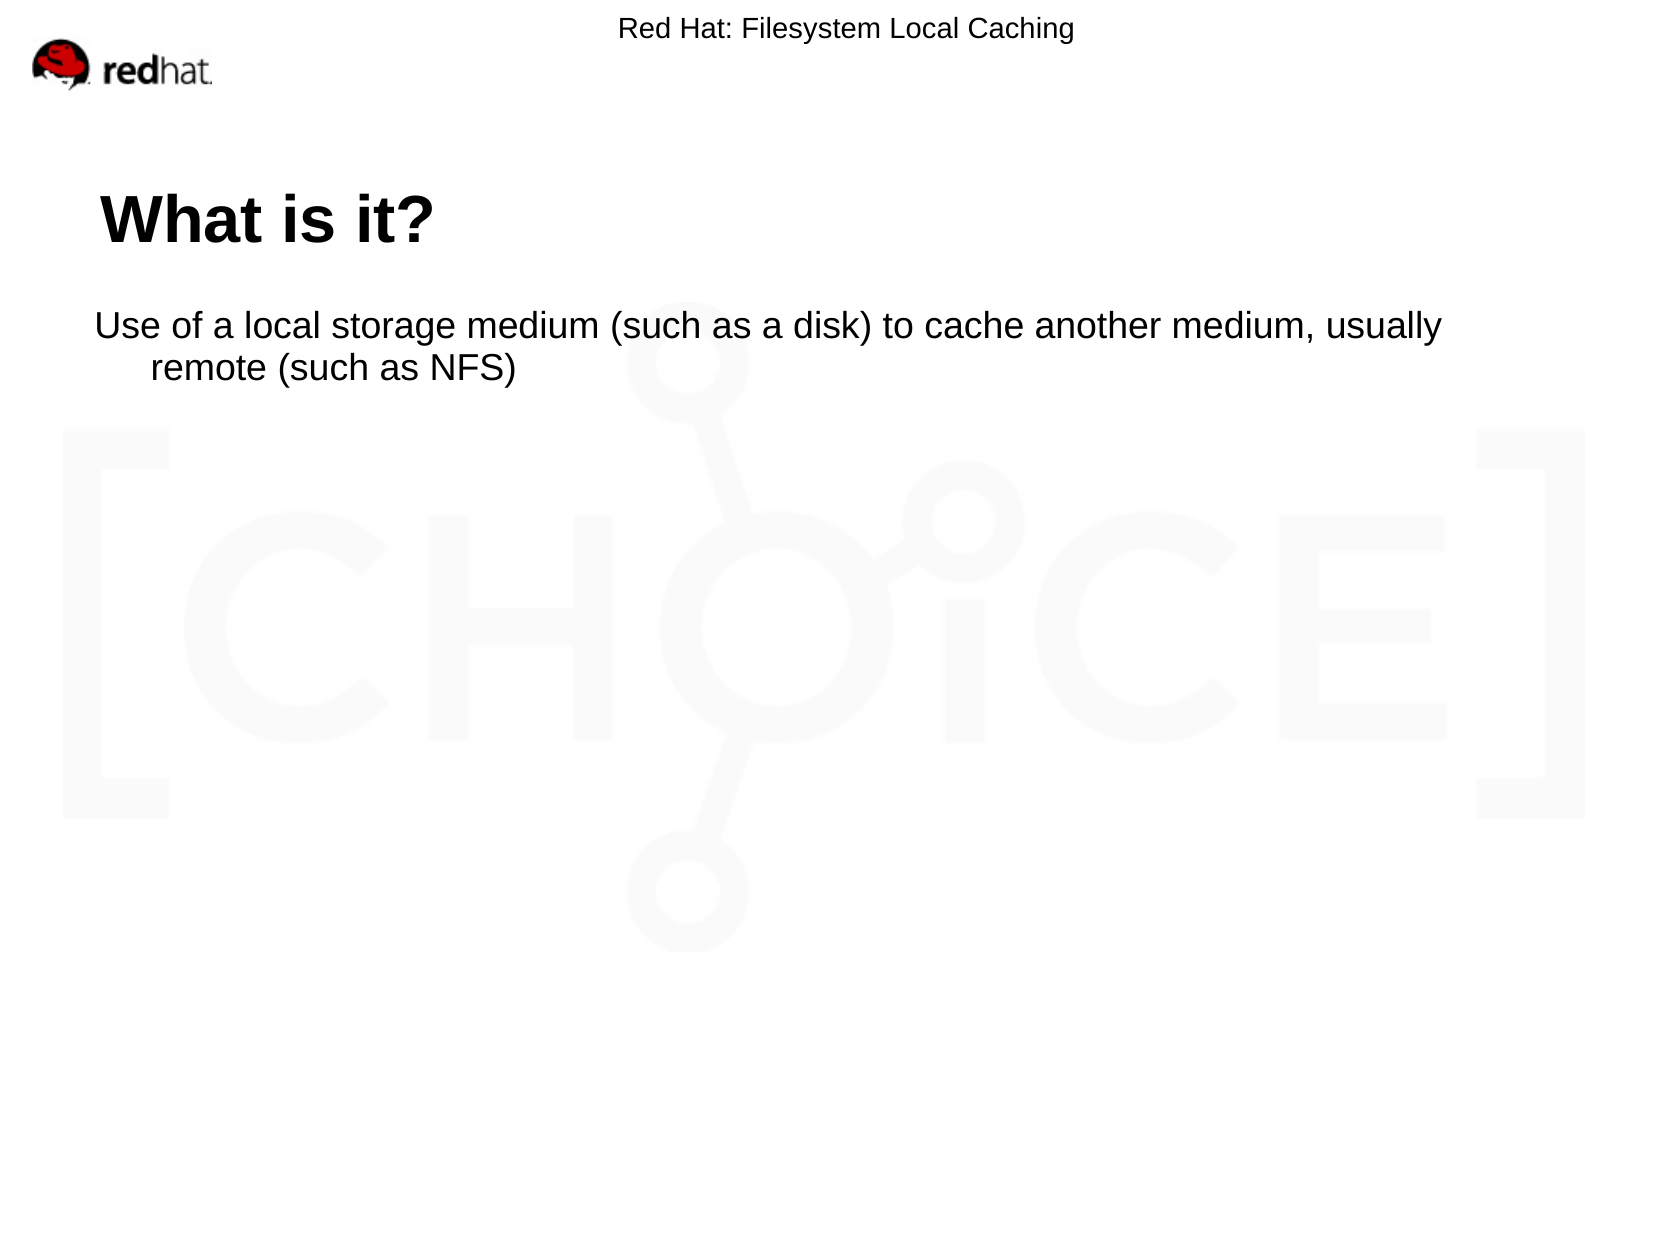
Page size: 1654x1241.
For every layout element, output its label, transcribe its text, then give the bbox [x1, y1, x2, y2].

picture [63, 302, 1585, 952]
picture [31, 37, 212, 98]
list Use of a local storage medium (such as a disk) to cache another medium, usually remote (such as NFS) [94, 304, 1500, 1174]
title What is it? [100, 164, 1506, 275]
